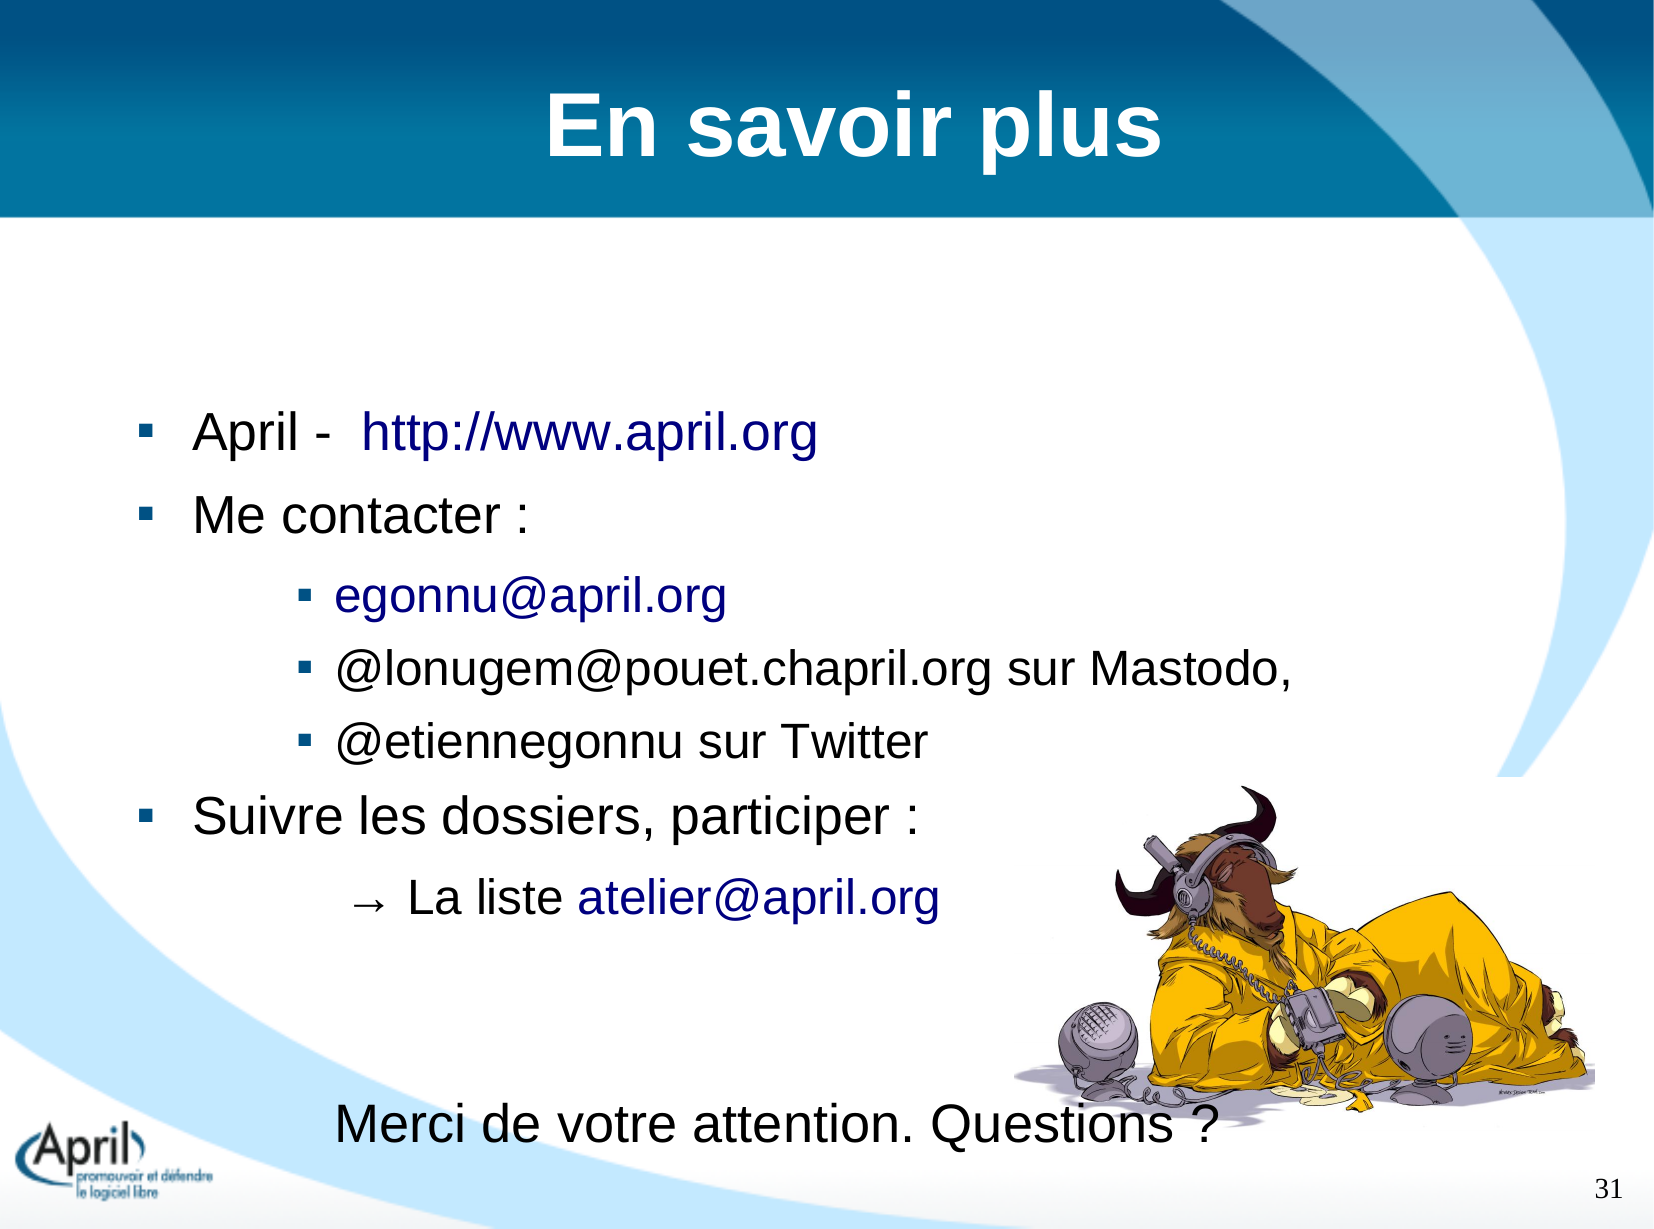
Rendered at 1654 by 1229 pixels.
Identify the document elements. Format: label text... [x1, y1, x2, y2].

title En savoir plus [118, 22, 1531, 228]
list April - http://www.april.org Me contacter : egonnu@april.org @lonugem@pouet.chapril.org sur Mastodo, @etiennegonnu sur Twitter Suivre les dossiers, participer : → La liste atelier@april.org Merci de votre attention. Questions ? [121, 318, 1534, 1229]
picture [0, 0, 1654, 1229]
